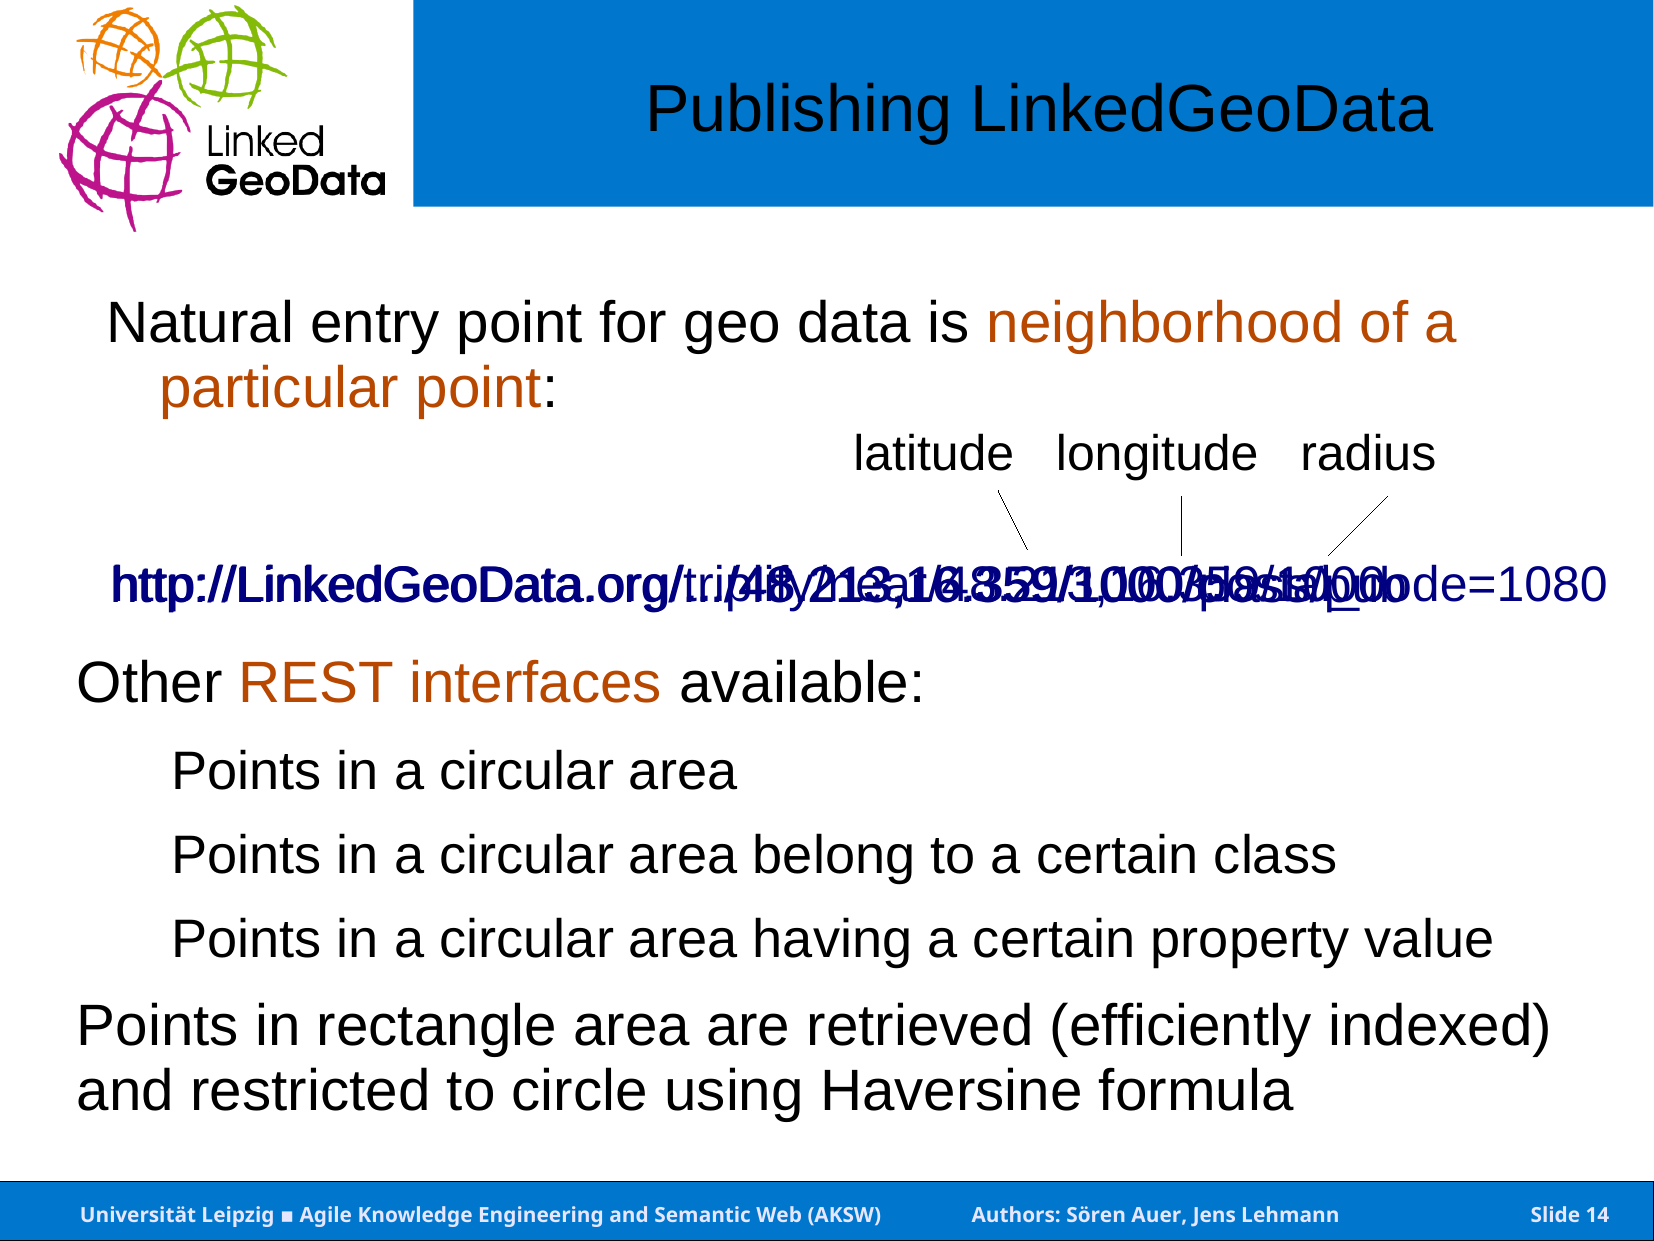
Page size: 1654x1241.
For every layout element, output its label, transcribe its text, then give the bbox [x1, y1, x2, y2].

picture [59, 5, 385, 232]
list Natural entry point for geo data is neighborhood of a particular point: [88, 290, 1577, 621]
title Publishing LinkedGeoData [442, 38, 1636, 178]
list Other REST interfaces available: Points in a circular area Points in a circular area belong to a certain class Points in a circular area having a certain property value Points in rectangle area are retrieved (efficiently indexed) and restricted to circle using Haversine formula [76, 649, 1565, 1241]
text_box http://LinkedGeoData.org/.../48.213,16.359/1000/postal_code=1080 [97, 549, 1625, 620]
text_box latitude longitude radius [838, 417, 1452, 489]
